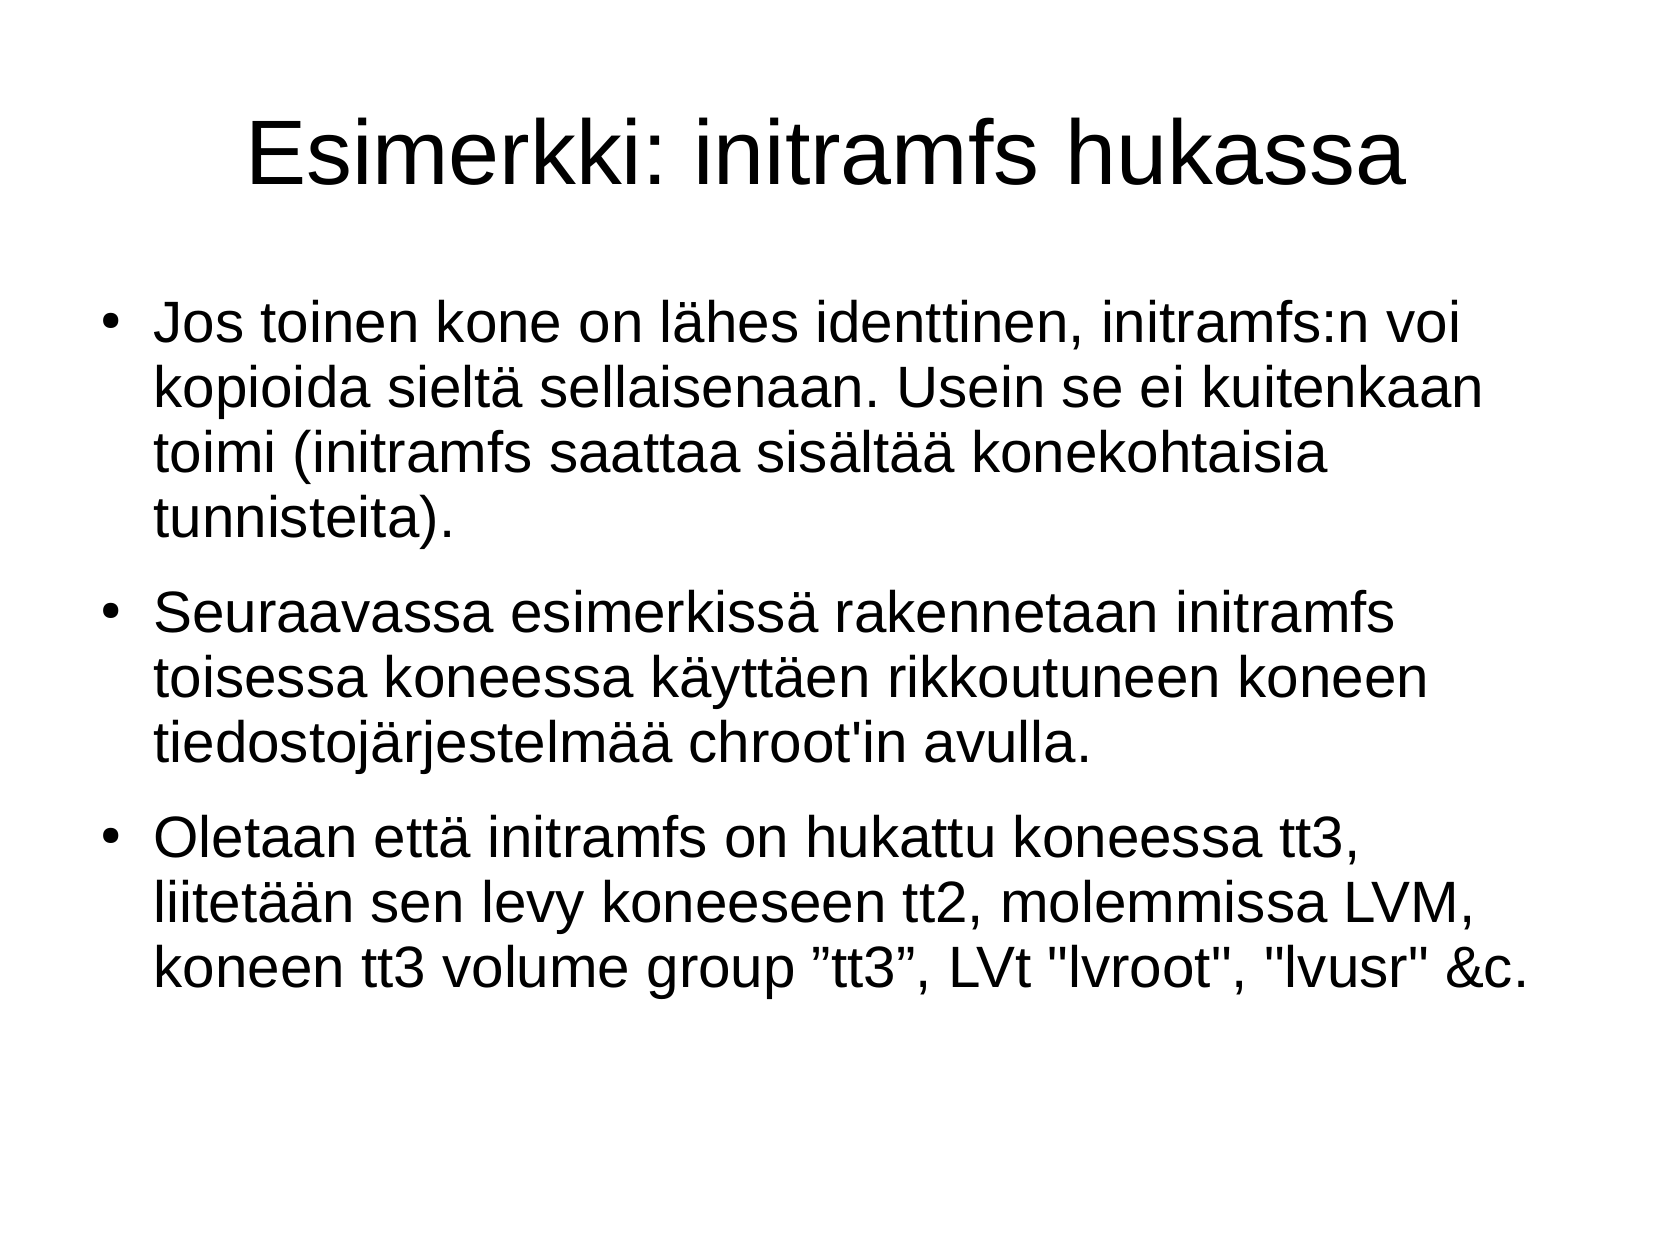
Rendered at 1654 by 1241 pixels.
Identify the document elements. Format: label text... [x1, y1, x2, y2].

title Esimerkki: initramfs hukassa [82, 49, 1571, 257]
list Jos toinen kone on lähes identtinen, initramfs:n voi kopioida sieltä sellaisenaan. Usein se ei kuitenkaan toimi (initramfs saattaa sisältää konekohtaisia tunnisteita). Seuraavassa esimerkissä rakennetaan initramfs toisessa koneessa käyttäen rikkoutuneen koneen tiedostojärjestelmää chroot'in avulla. Oletaan että initramfs on hukattu koneessa tt3, liitetään sen levy koneeseen tt2, molemmissa LVM, koneen tt3 volume group ”tt3”, LVt "lvroot", "lvusr" &c. [82, 290, 1571, 1010]
